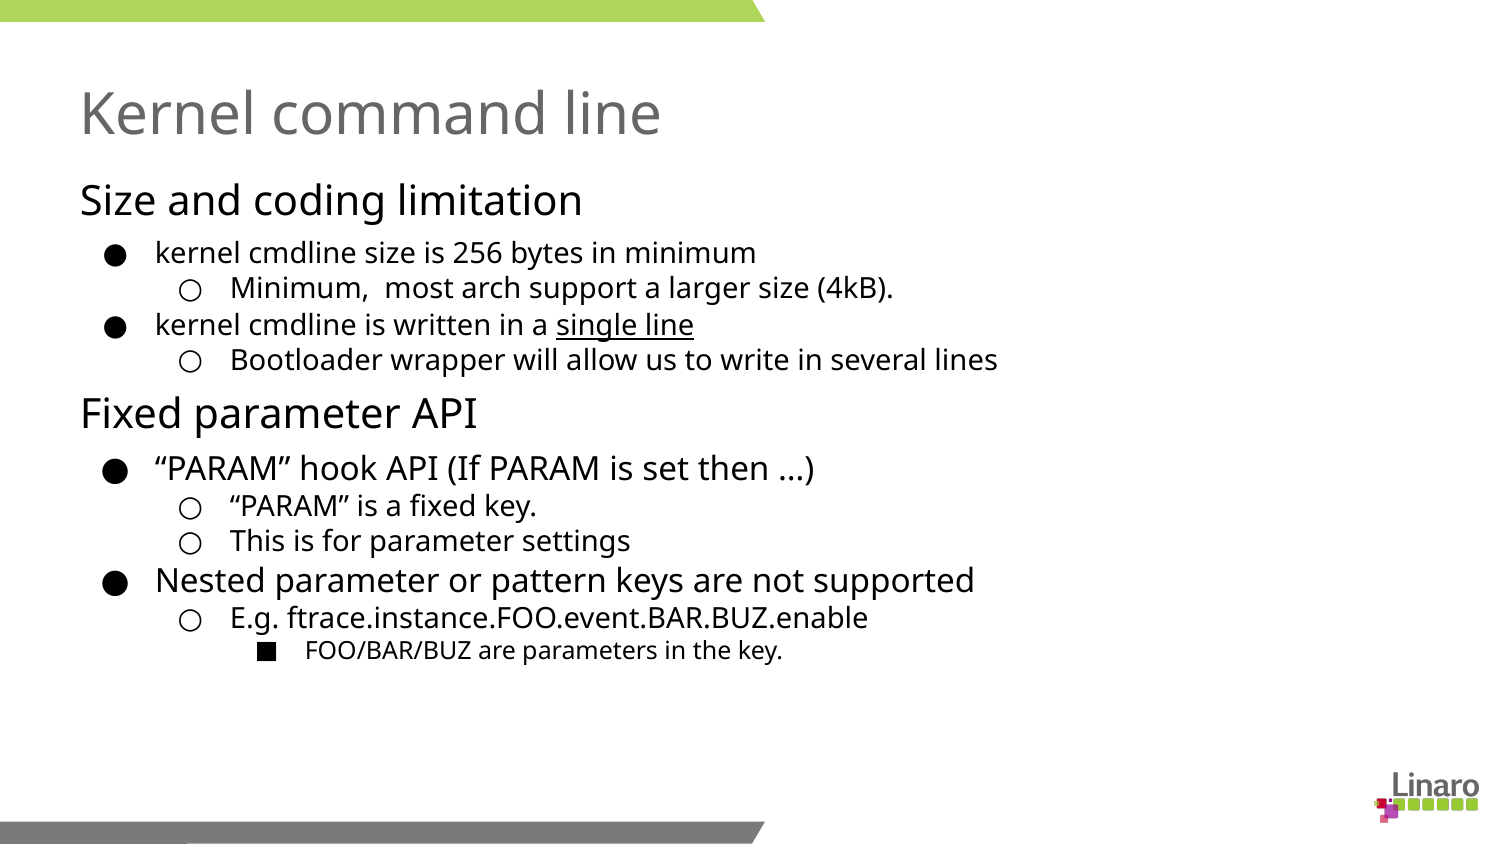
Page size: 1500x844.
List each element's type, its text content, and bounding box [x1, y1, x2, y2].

picture [1372, 770, 1481, 825]
list Size and coding limitation kernel cmdline size is 256 bytes in minimum Minimum, most arch support a larger size (4kB). kernel cmdline is written in a single line Bootloader wrapper will allow us to write in several lines Fixed parameter API “PARAM” hook API (If PARAM is set then …) “PARAM” is a fixed key. This is for parameter settings Nested parameter or pattern keys are not supported E.g. ftrace.instance.FOO.event.BAR.BUZ.enable FOO/BAR/BUZ are parameters in the key. [73, 162, 1427, 798]
title Kernel command line [73, 59, 1427, 162]
